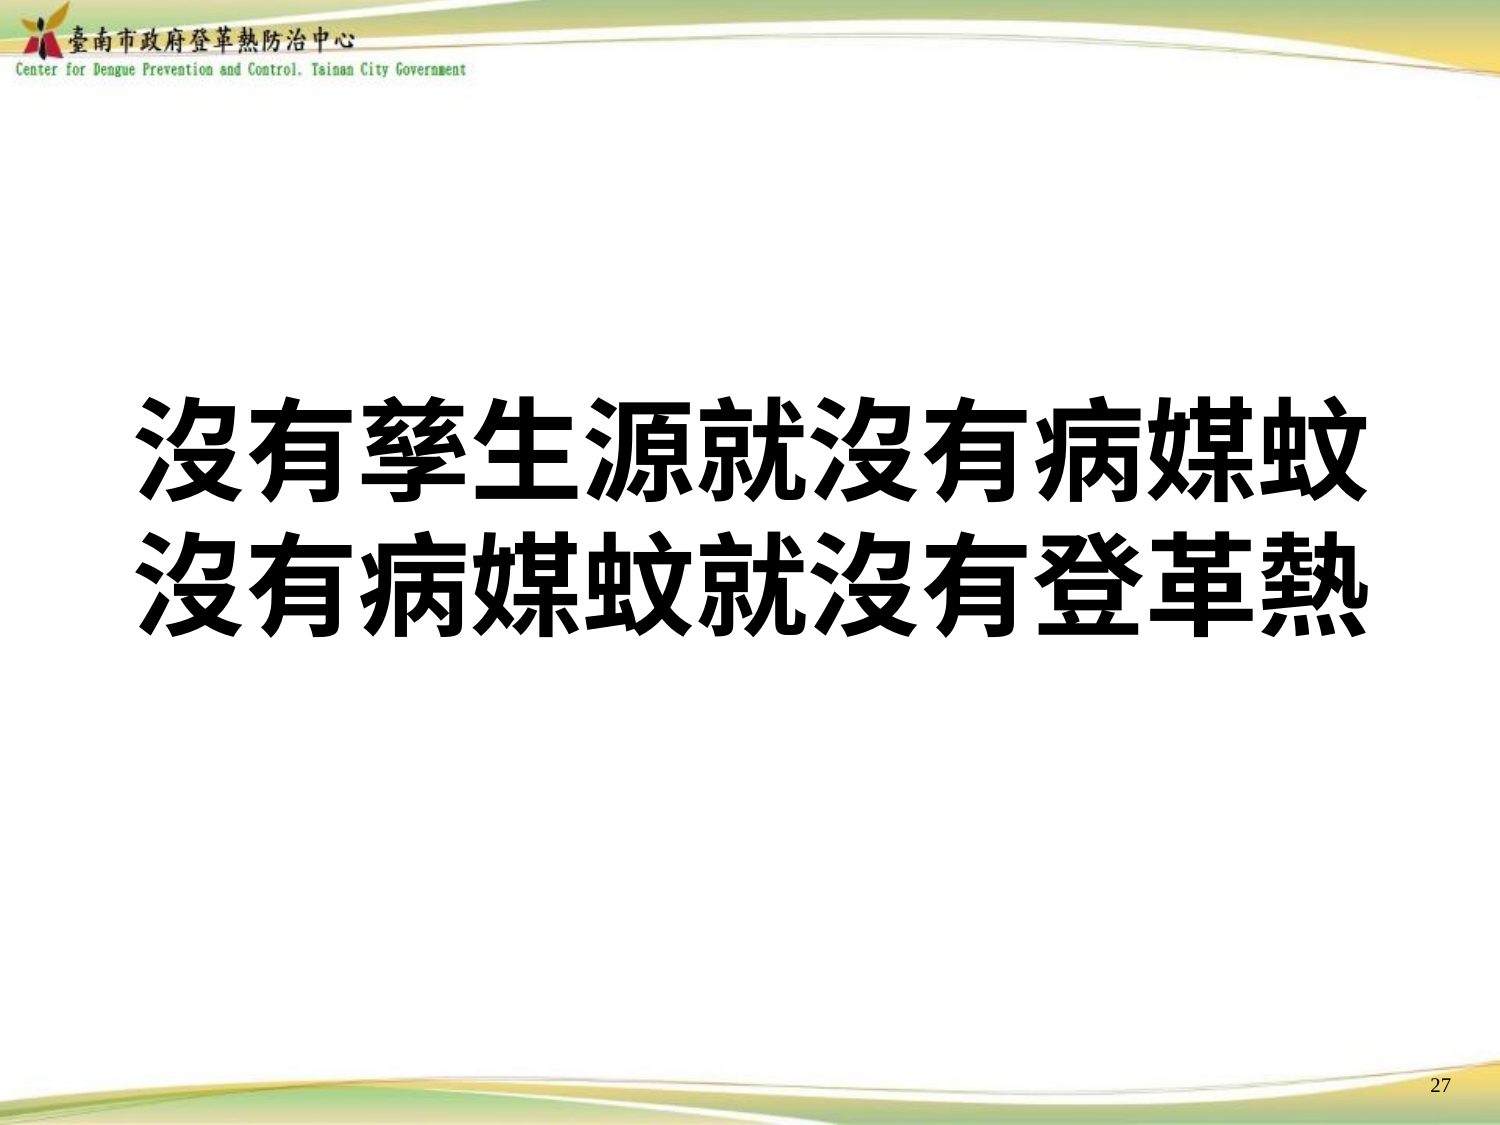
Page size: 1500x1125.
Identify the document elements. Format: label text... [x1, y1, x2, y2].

text_box <編號> [1116, 1063, 1467, 1111]
picture [0, 0, 1500, 1125]
title 沒有孳生源就沒有病媒蚊 沒有病媒蚊就沒有登革熱 [76, 90, 1427, 941]
